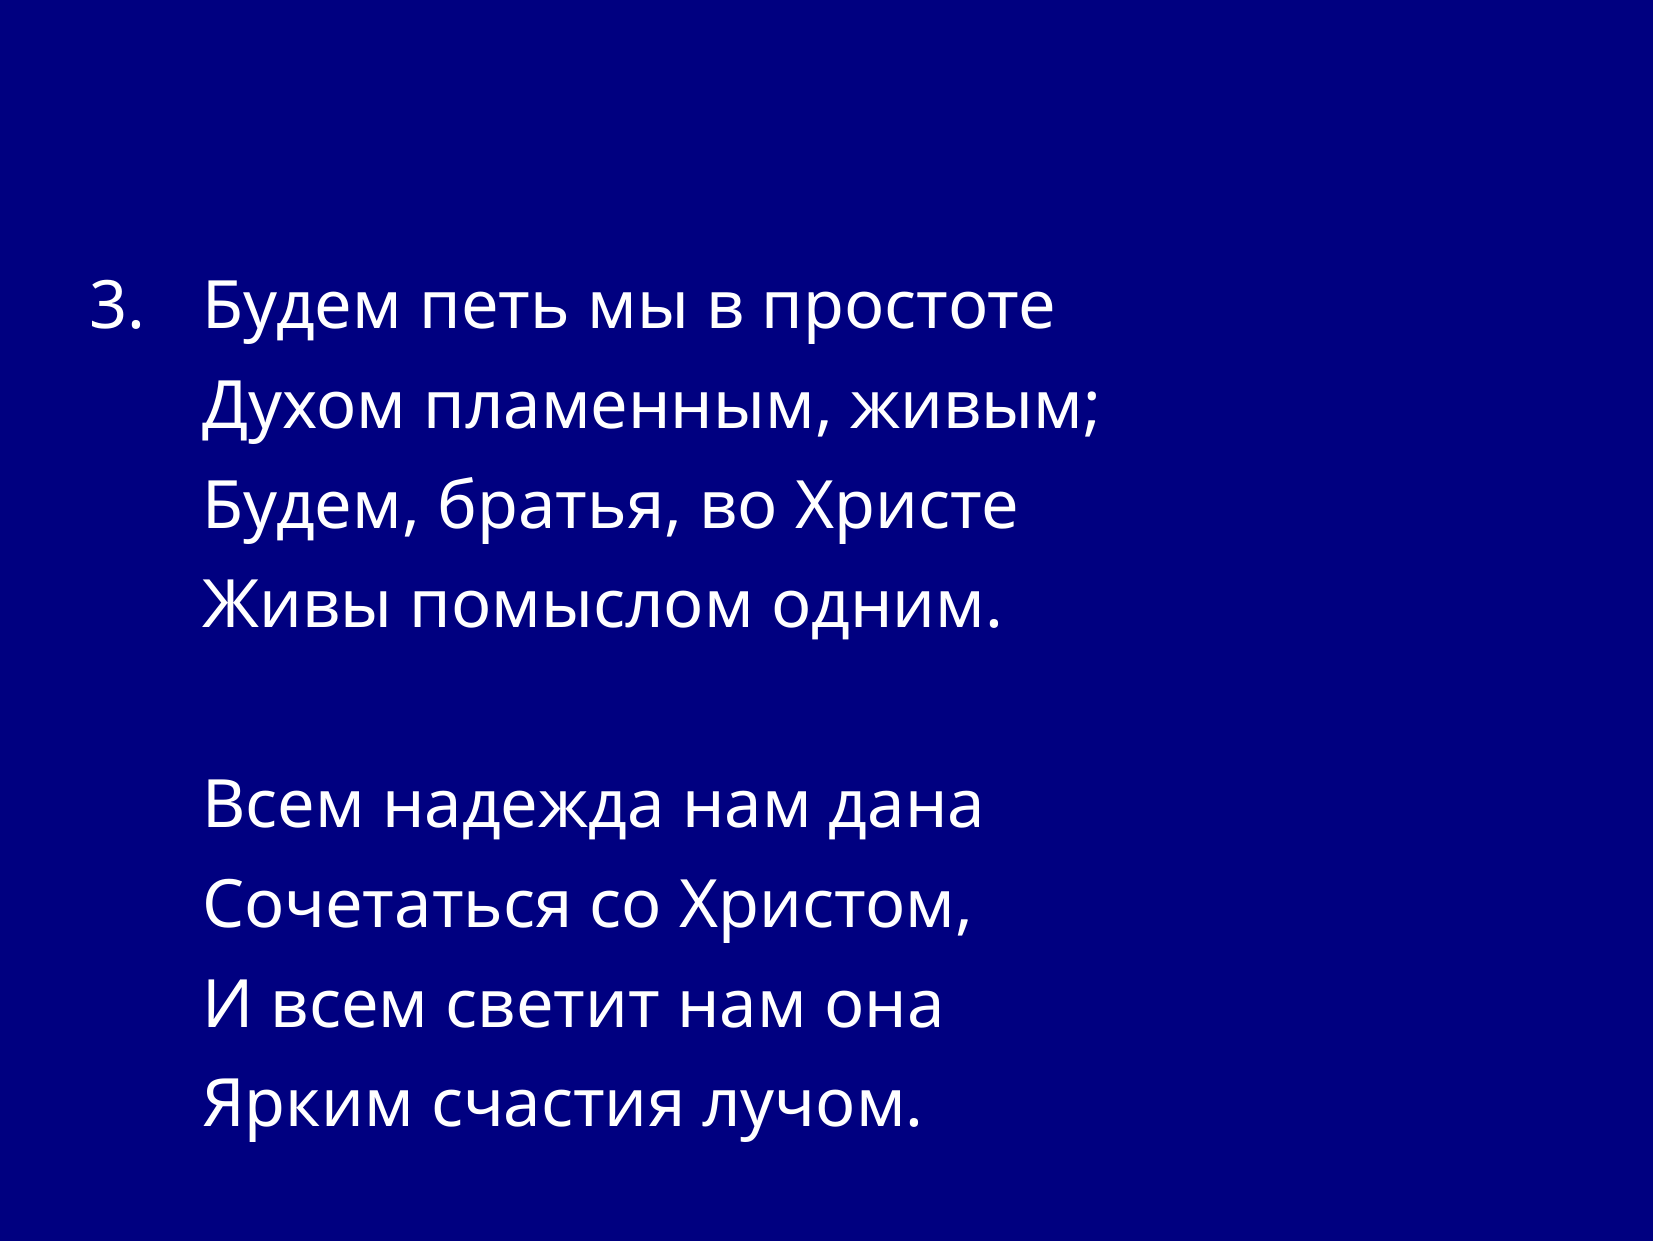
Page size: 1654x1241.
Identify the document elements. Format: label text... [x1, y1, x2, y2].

text_box 3. Будем петь мы в простоте Духом пламенным, живым; Будем, братья, во Христе Живы помыслом одним. Всем надежда нам дана Сочетаться со Христом, И всем светит нам она Ярким счастия лучом. [75, 150, 1576, 1163]
